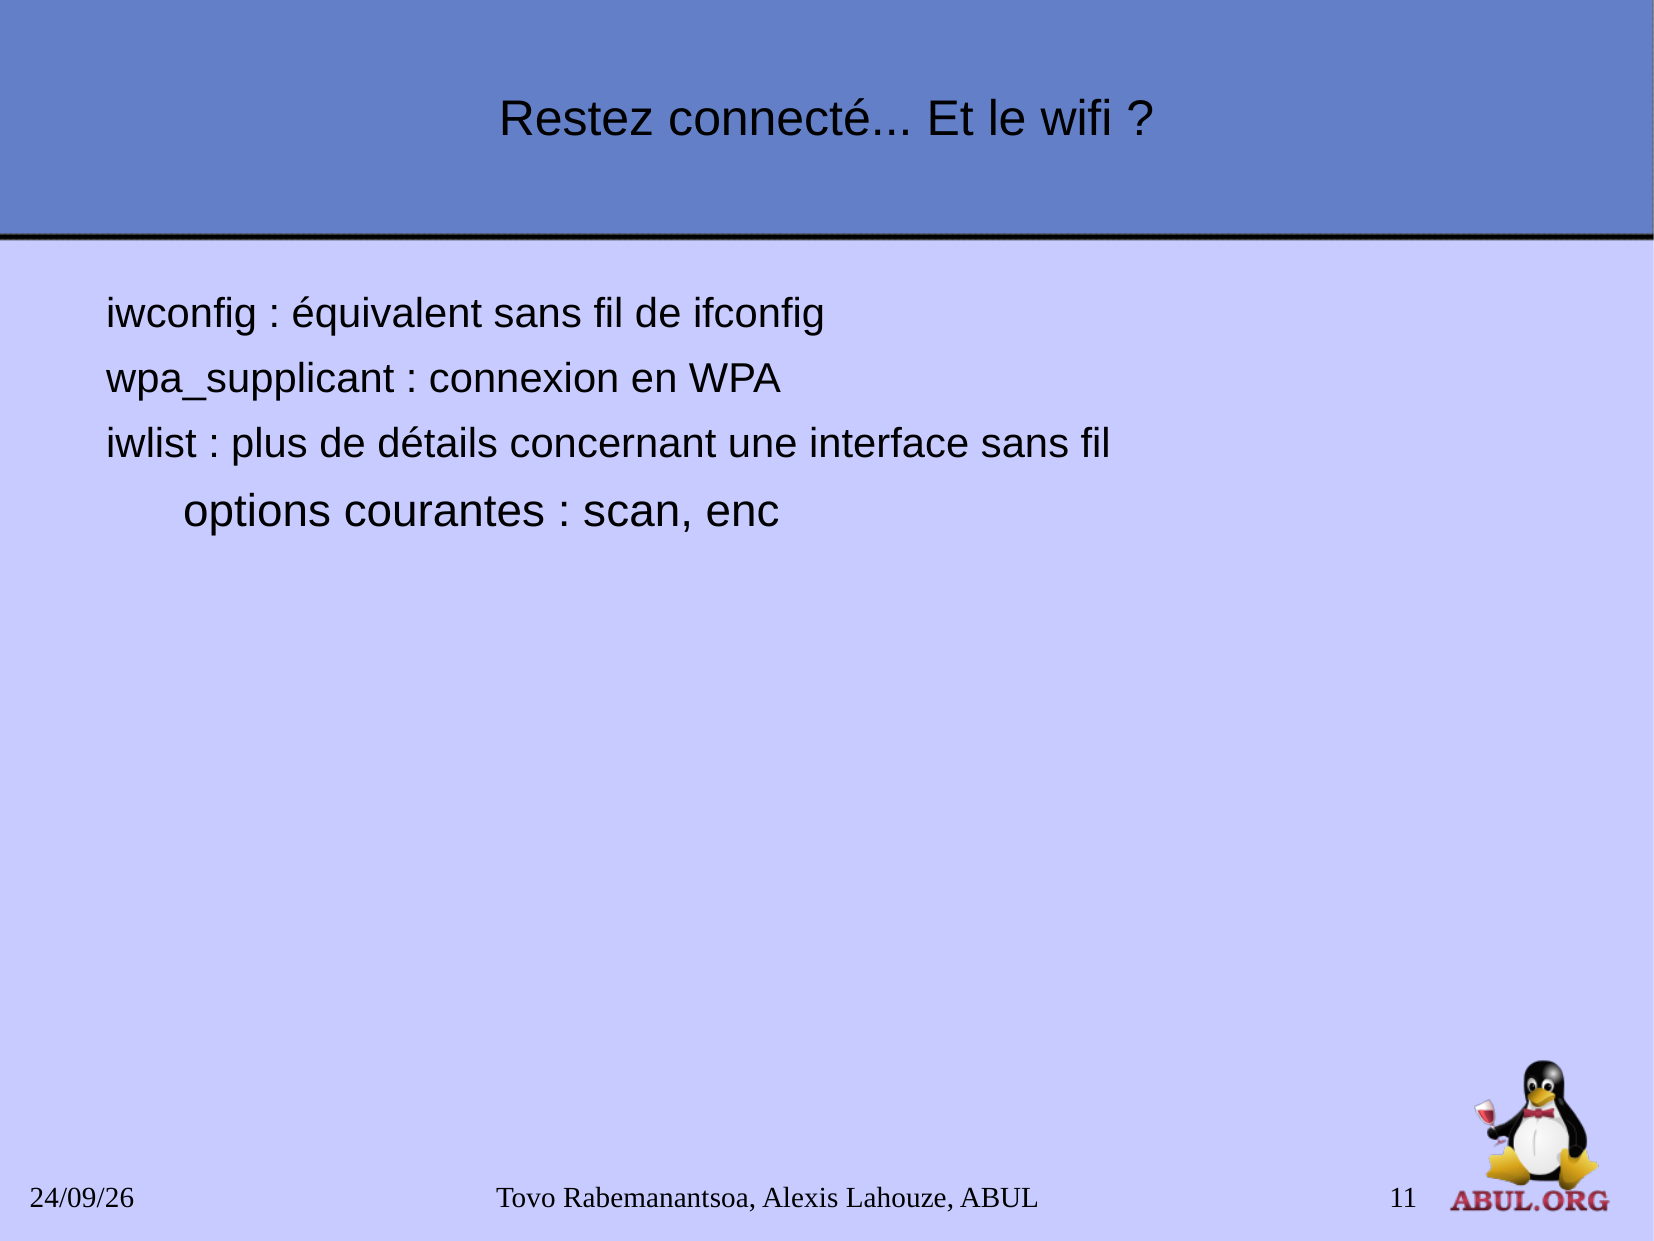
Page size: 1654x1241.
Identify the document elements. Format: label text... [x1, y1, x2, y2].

picture [0, 0, 1654, 1241]
list iwconfig : équivalent sans fil de ifconfig wpa_supplicant : connexion en WPA iwlist : plus de détails concernant une interface sans fil options courantes : scan, enc [88, 290, 1565, 1019]
title Restez connecté... Et le wifi ? [29, 36, 1625, 200]
